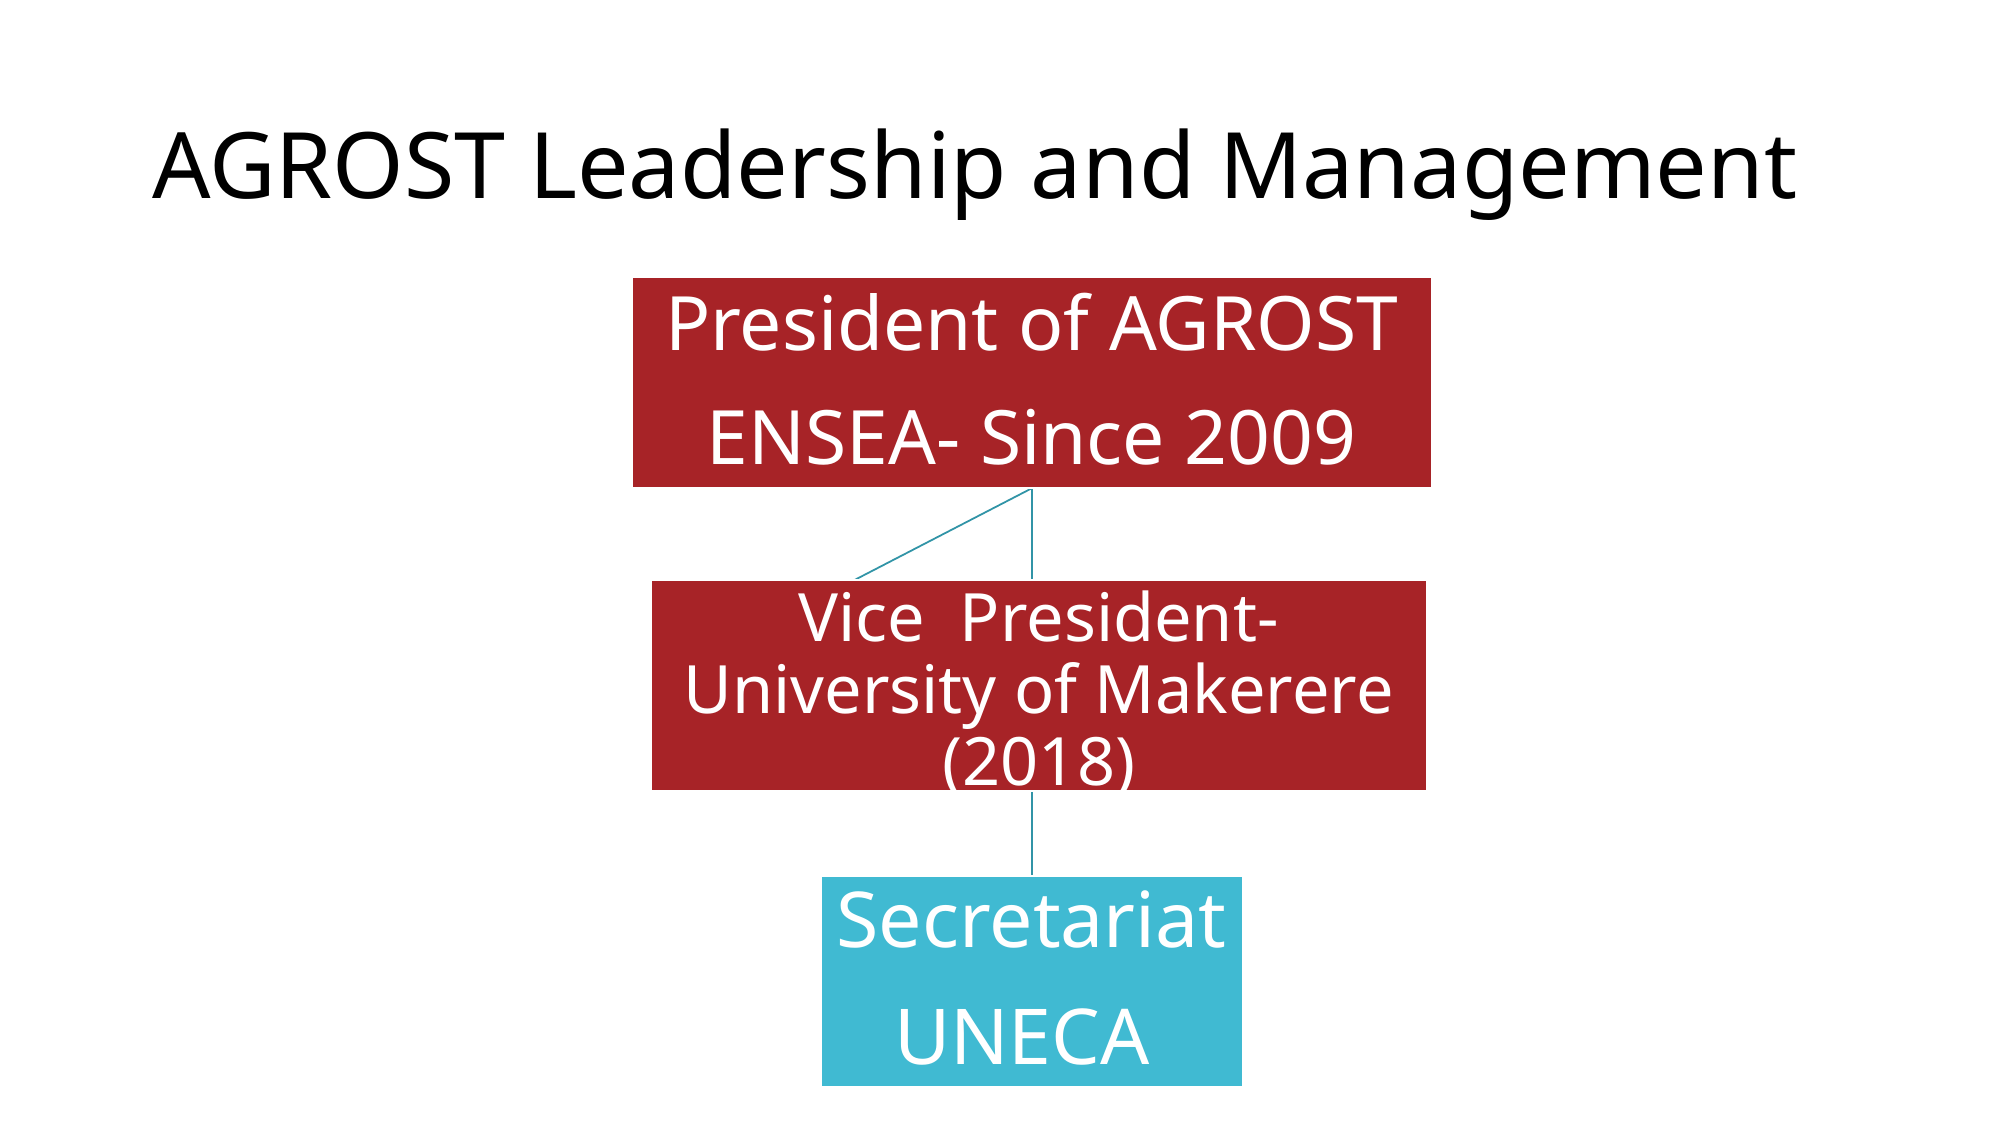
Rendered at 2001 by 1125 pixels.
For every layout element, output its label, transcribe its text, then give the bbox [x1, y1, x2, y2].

text_box Vice President- University of Makerere (2018) [650, 580, 1428, 791]
text_box Secretariat UNECA [821, 875, 1243, 1087]
text_box President of AGROST ENSEA- Since 2009 [631, 277, 1433, 489]
title AGROST Leadership and Management [137, 59, 1863, 278]
